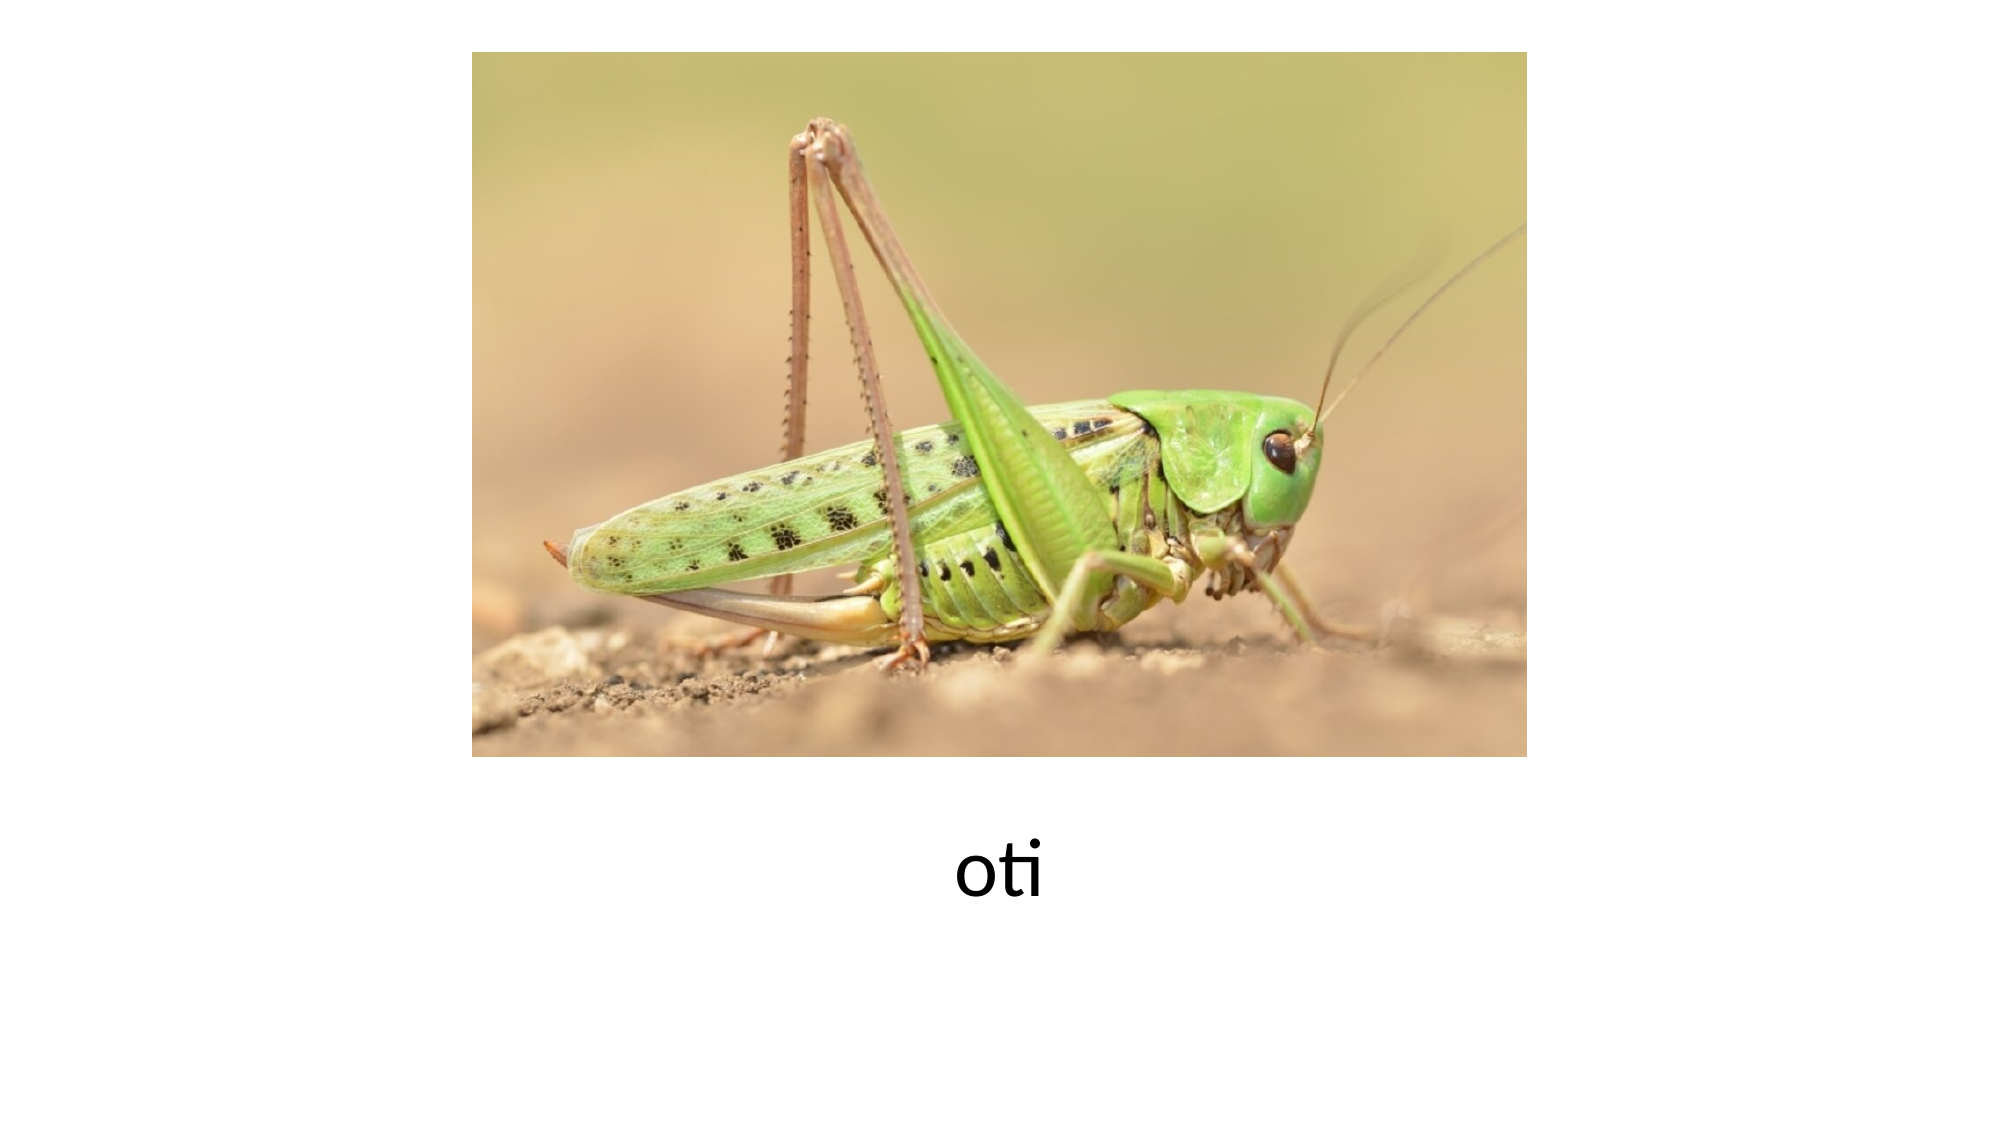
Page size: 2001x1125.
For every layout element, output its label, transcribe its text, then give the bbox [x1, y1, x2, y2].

picture [472, 52, 1527, 757]
text_box oti [855, 805, 1145, 921]
